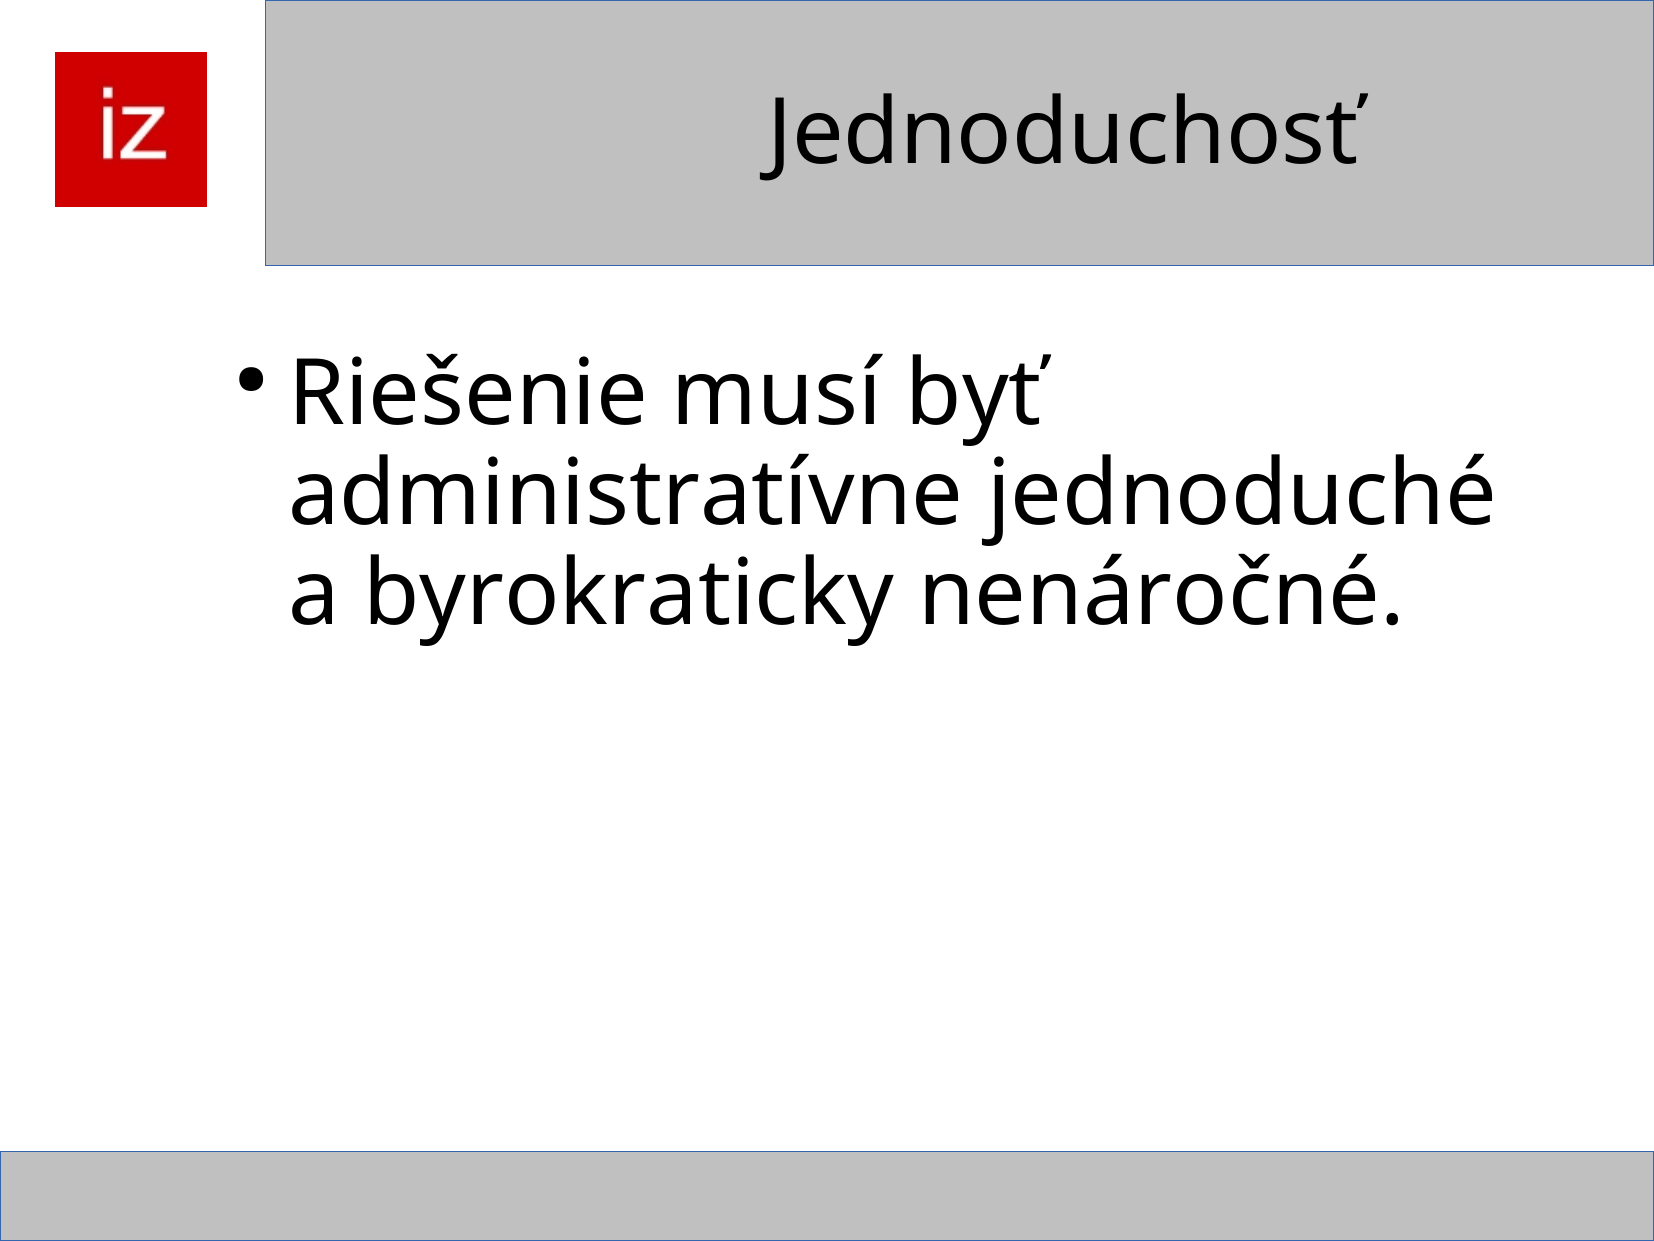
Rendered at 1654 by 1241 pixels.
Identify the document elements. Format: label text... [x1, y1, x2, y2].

list Riešenie musí byť administratívne jednoduché a byrokraticky nenáročné. [121, 344, 1533, 1126]
title Jednoduchosť [561, 29, 1565, 237]
picture [55, 52, 207, 207]
